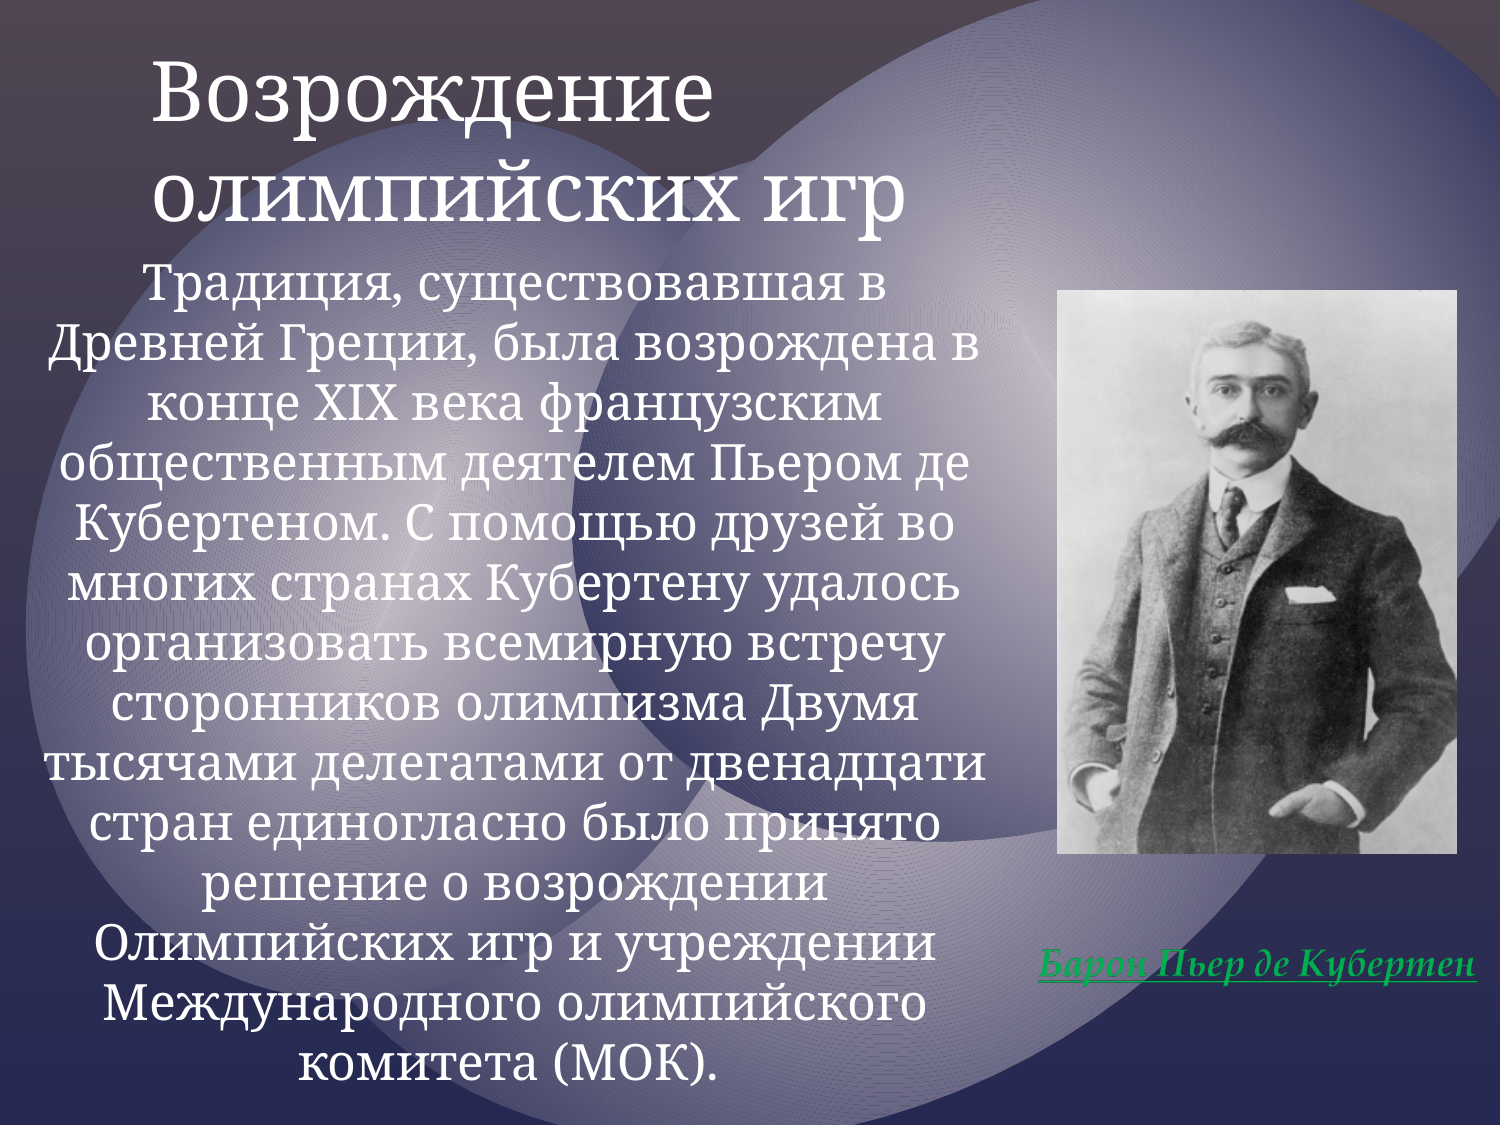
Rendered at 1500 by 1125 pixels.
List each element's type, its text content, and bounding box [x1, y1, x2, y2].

list Традиция, существовавшая в Древней Греции, была возрождена в конце XIX века французским общественным деятелем Пьером де Кубертеном. С помощью друзей во многих странах Кубертену удалось организовать всемирную встречу сторонников олимпизма Двумя тысячами делегатами от двенадцати стран единогласно было принято решение о возрождении Олимпийских игр и учреждении Международного олимпийского комитета (МОК). [17, 243, 1010, 1083]
text_box Возрождение олимпийских игр [135, 30, 1005, 246]
picture [1014, 928, 1500, 1010]
picture [1057, 290, 1457, 854]
